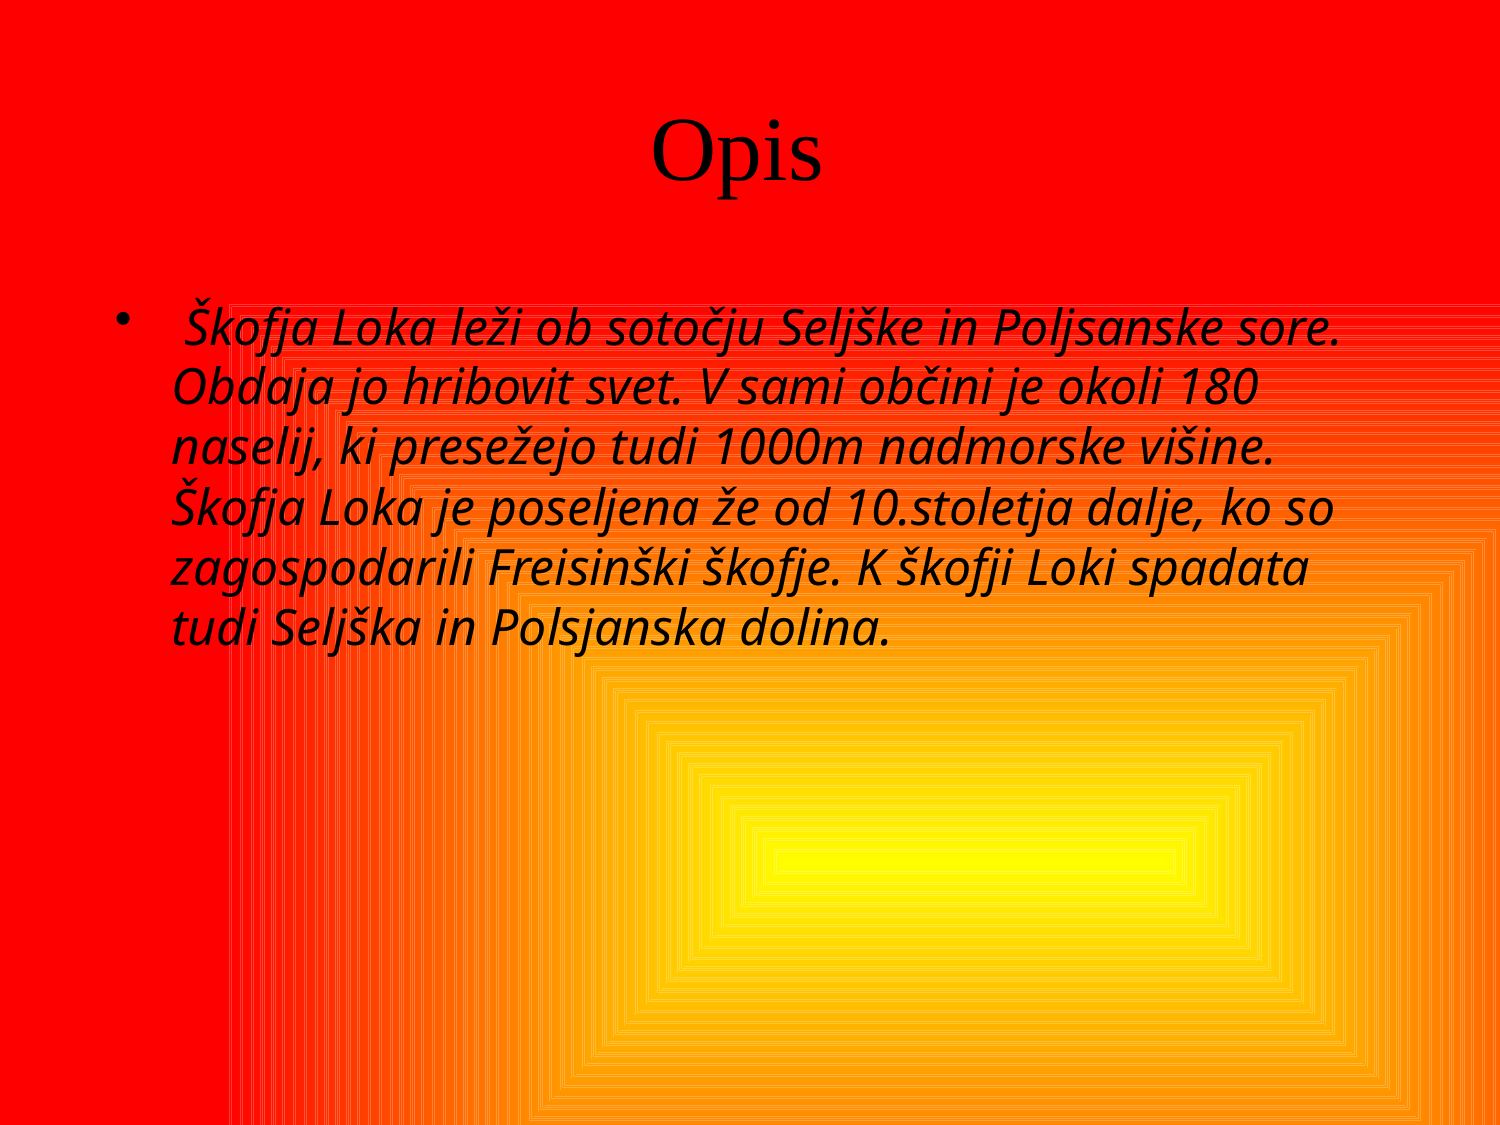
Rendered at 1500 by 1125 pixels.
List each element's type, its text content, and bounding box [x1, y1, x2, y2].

title Opis [99, 50, 1375, 238]
list Škofja Loka leži ob sotočju Seljške in Poljsanske sore. Obdaja jo hribovit svet. V sami občini je okoli 180 naselij, ki presežejo tudi 1000m nadmorske višine. Škofja Loka je poseljena že od 10.stoletja dalje, ko so zagospodarili Freisinški škofje. K škofji Loki spadata tudi Seljška in Polsjanska dolina. [99, 287, 1375, 1000]
